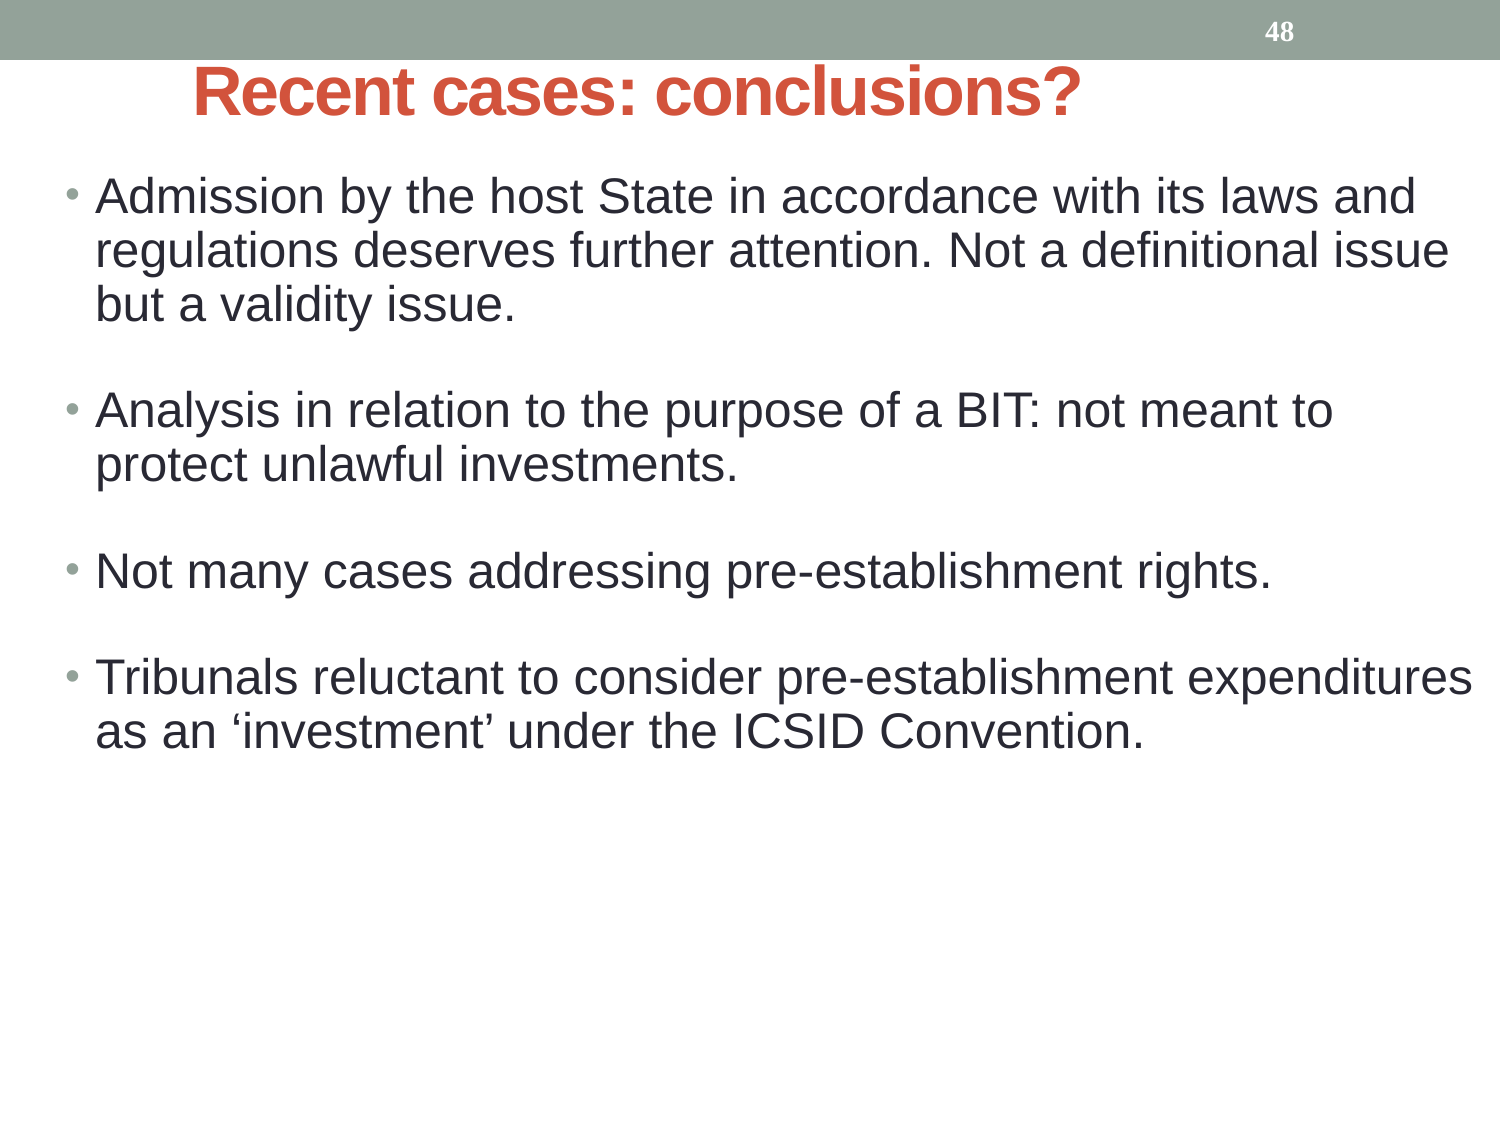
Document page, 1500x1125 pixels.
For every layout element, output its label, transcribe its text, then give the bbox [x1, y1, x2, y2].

slide_number <編號> [1250, 3, 1425, 37]
list Admission by the host State in accordance with its laws and regulations deserves further attention. Not a definitional issue but a validity issue. Analysis in relation to the purpose of a BIT: not meant to protect unlawful investments. Not many cases addressing pre-establishment rights. Tribunals reluctant to consider pre-establishment expenditures as an ‘investment’ under the ICSID Convention. [50, 162, 1500, 1088]
title Recent cases: conclusions? [87, 37, 1438, 137]
